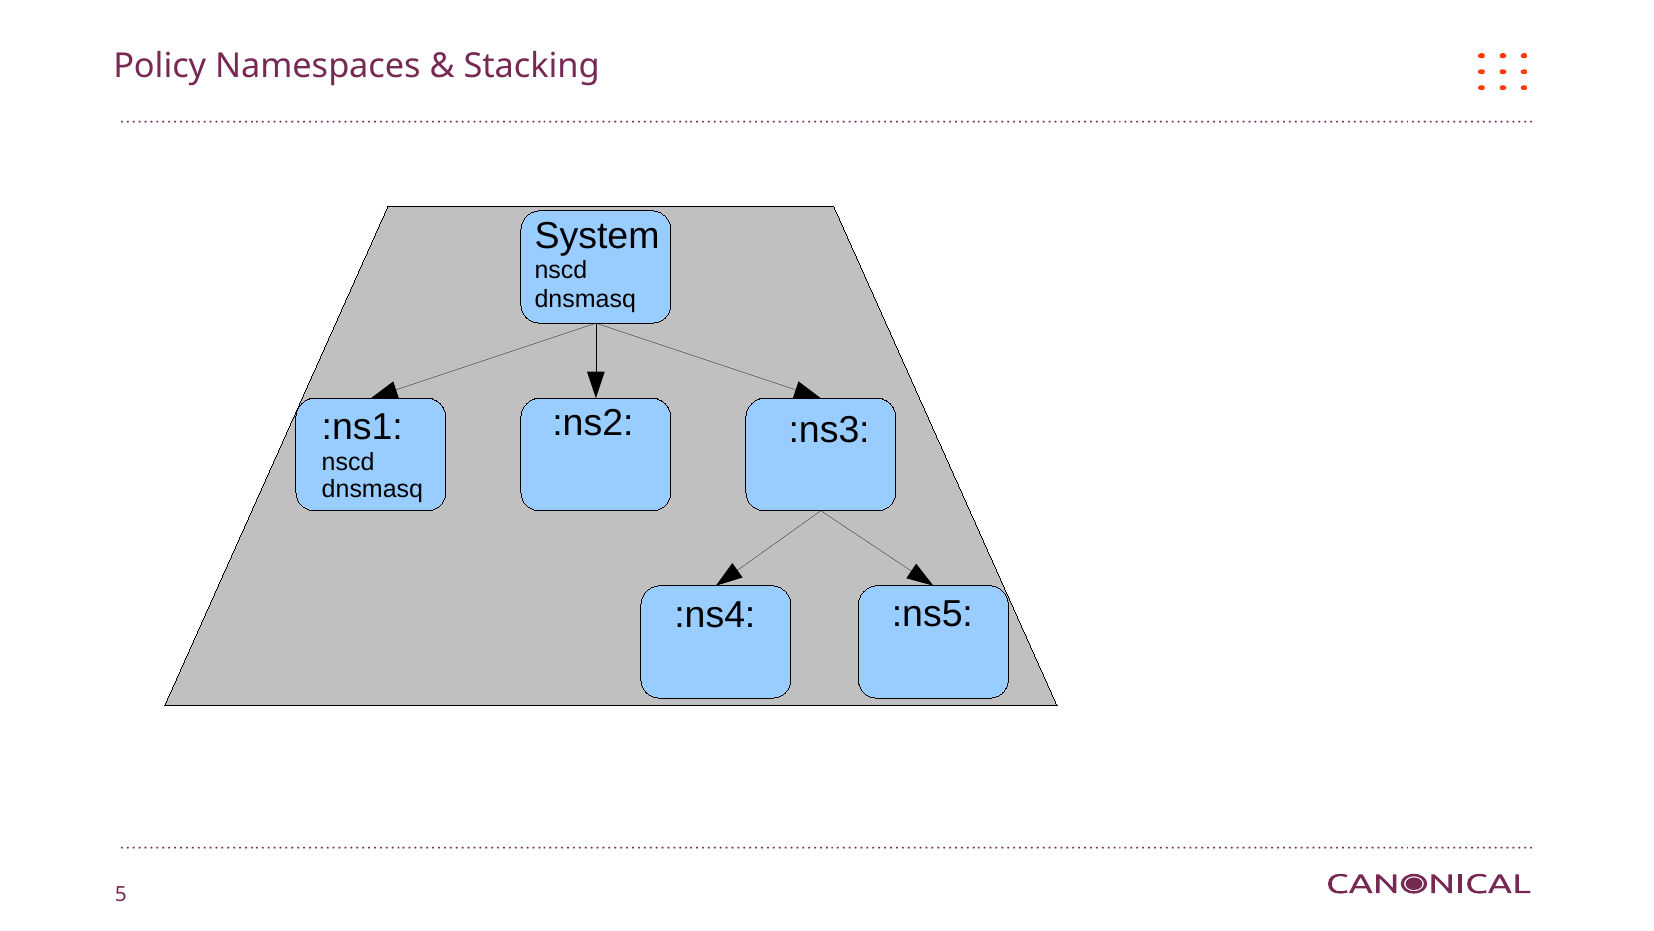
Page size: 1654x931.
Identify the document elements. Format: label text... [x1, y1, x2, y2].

text_box :ns2: [537, 394, 649, 452]
title Policy Namespaces & Stacking [113, 48, 1382, 81]
picture [111, 845, 1533, 851]
picture [1478, 53, 1527, 90]
text_box [164, 206, 1058, 706]
text_box :ns4: [659, 585, 771, 643]
text_box :ns1: nscd dnsmasq [306, 397, 439, 511]
text_box :ns3: [773, 401, 885, 459]
text_box System nscd dnsmasq [519, 206, 675, 320]
text_box :ns5: [877, 585, 988, 642]
picture [111, 119, 1533, 124]
